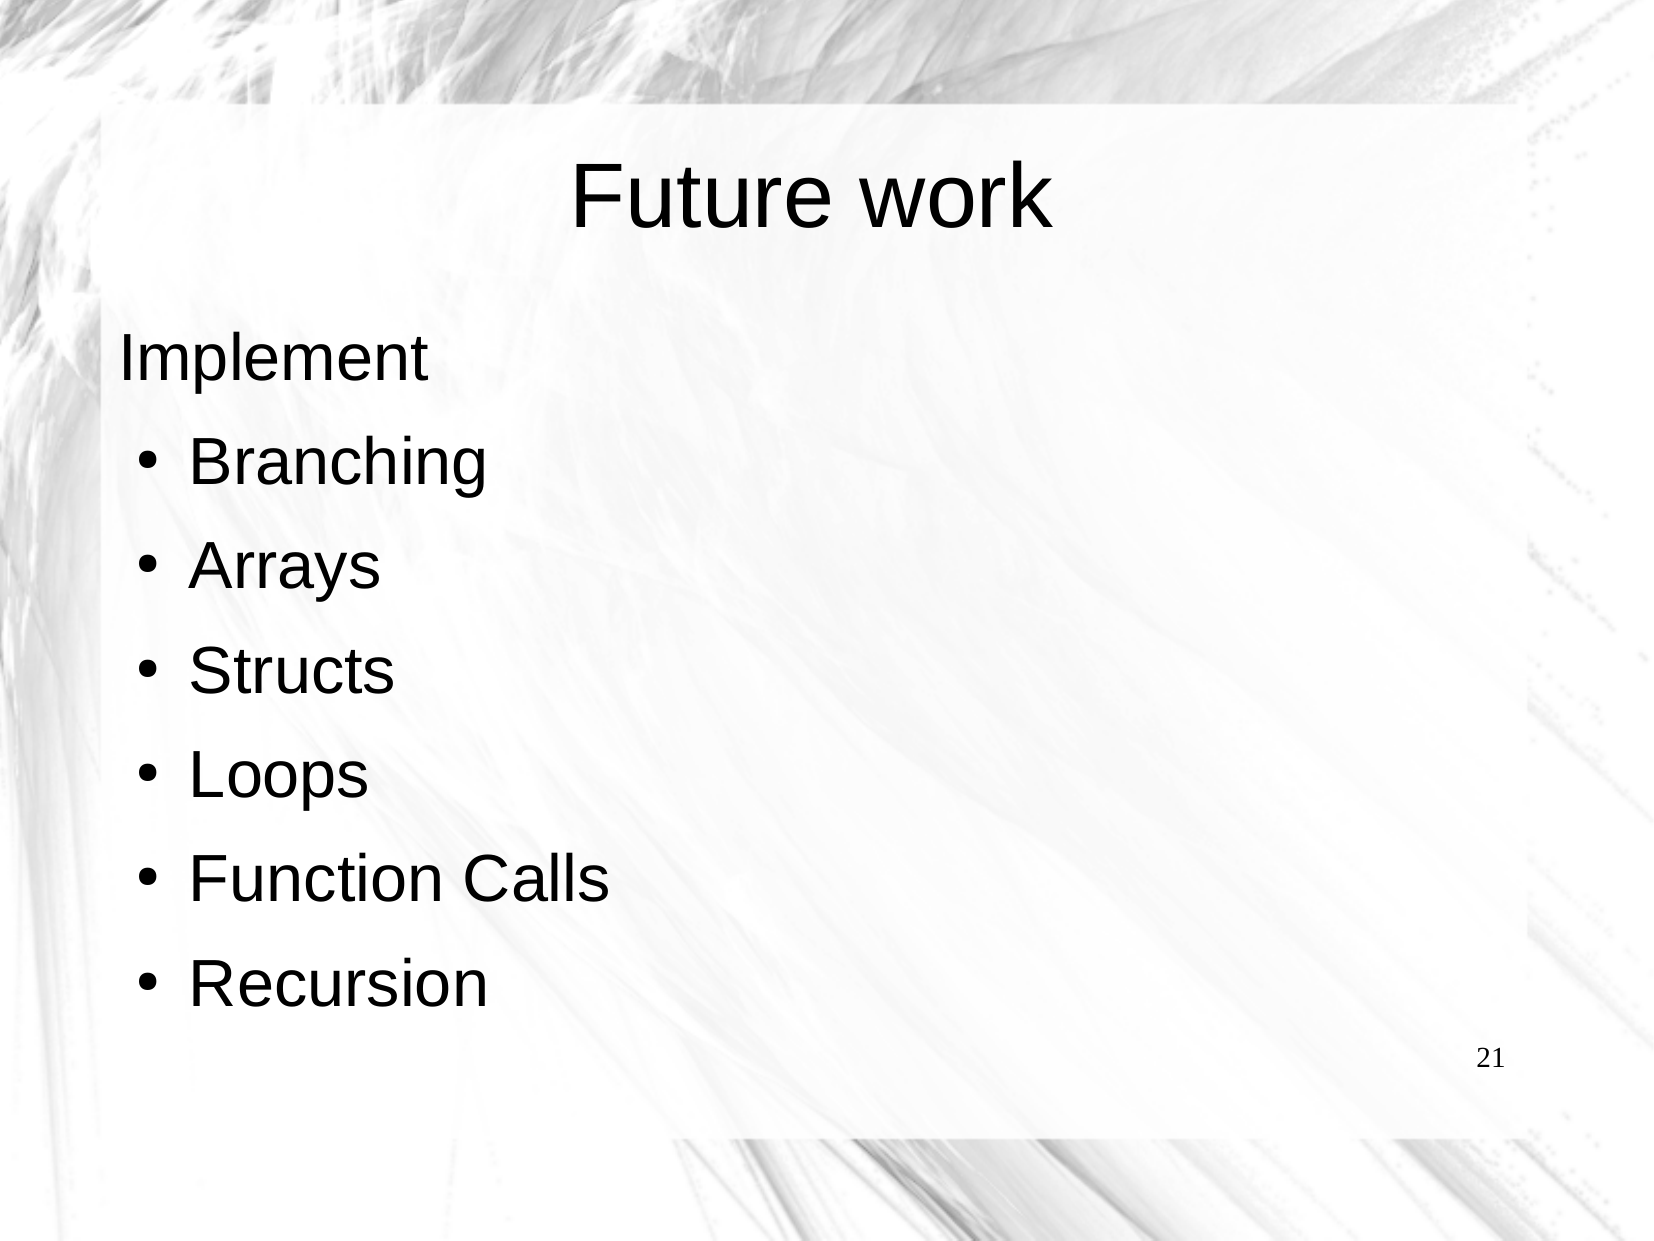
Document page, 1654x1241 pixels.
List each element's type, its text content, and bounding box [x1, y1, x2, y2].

title Future work [118, 112, 1506, 281]
list Implement Branching Arrays Structs Loops Function Calls Recursion [118, 319, 1571, 1039]
picture [0, 0, 1654, 1241]
